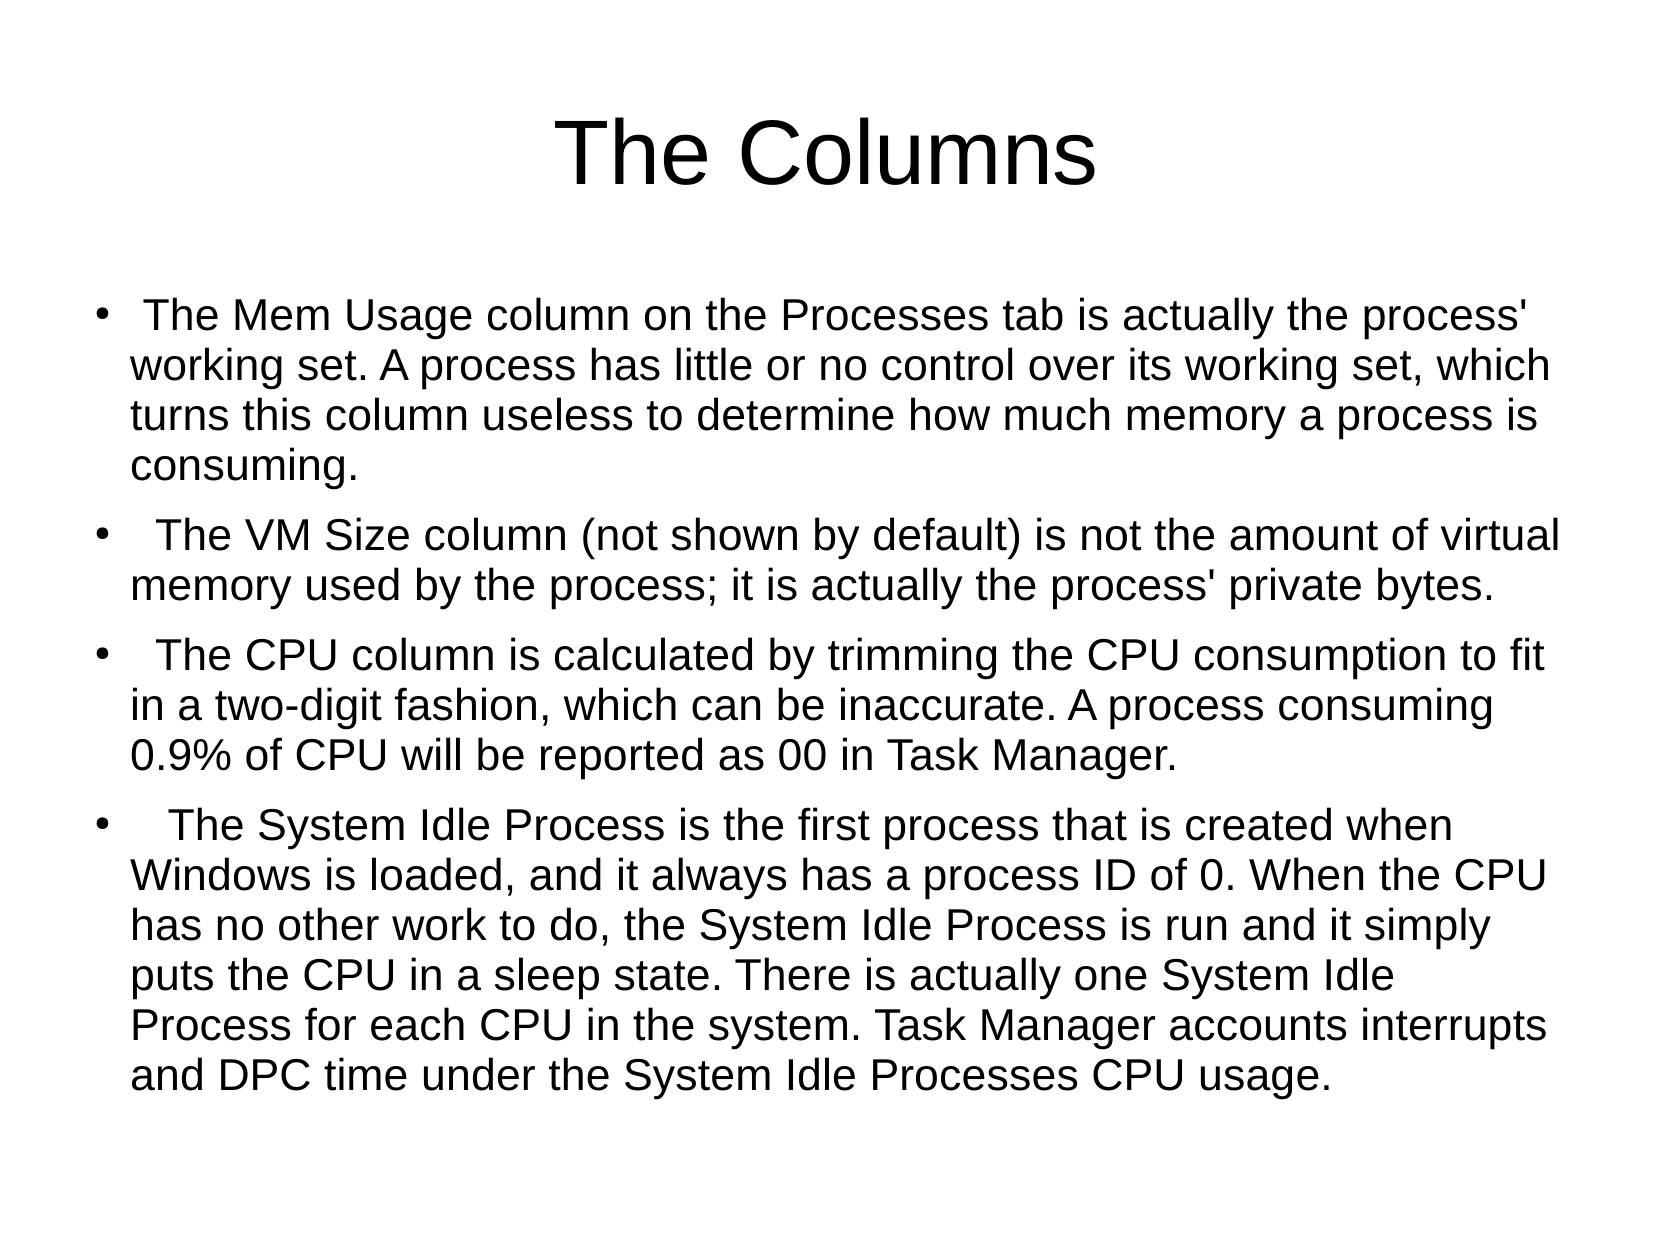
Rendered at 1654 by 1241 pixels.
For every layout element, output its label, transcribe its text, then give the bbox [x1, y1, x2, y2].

title The Columns [82, 56, 1571, 250]
list The Mem Usage column on the Processes tab is actually the process' working set. A process has little or no control over its working set, which turns this column useless to determine how much memory a process is consuming. The VM Size column (not shown by default) is not the amount of virtual memory used by the process; it is actually the process' private bytes. The CPU column is calculated by trimming the CPU consumption to fit in a two-digit fashion, which can be inaccurate. A process consuming 0.9% of CPU will be reported as 00 in Task Manager. The System Idle Process is the first process that is created when Windows is loaded, and it always has a process ID of 0. When the CPU has no other work to do, the System Idle Process is run and it simply puts the CPU in a sleep state. There is actually one System Idle Process for each CPU in the system. Task Manager accounts interrupts and DPC time under the System Idle Processes CPU usage. [82, 290, 1571, 1109]
